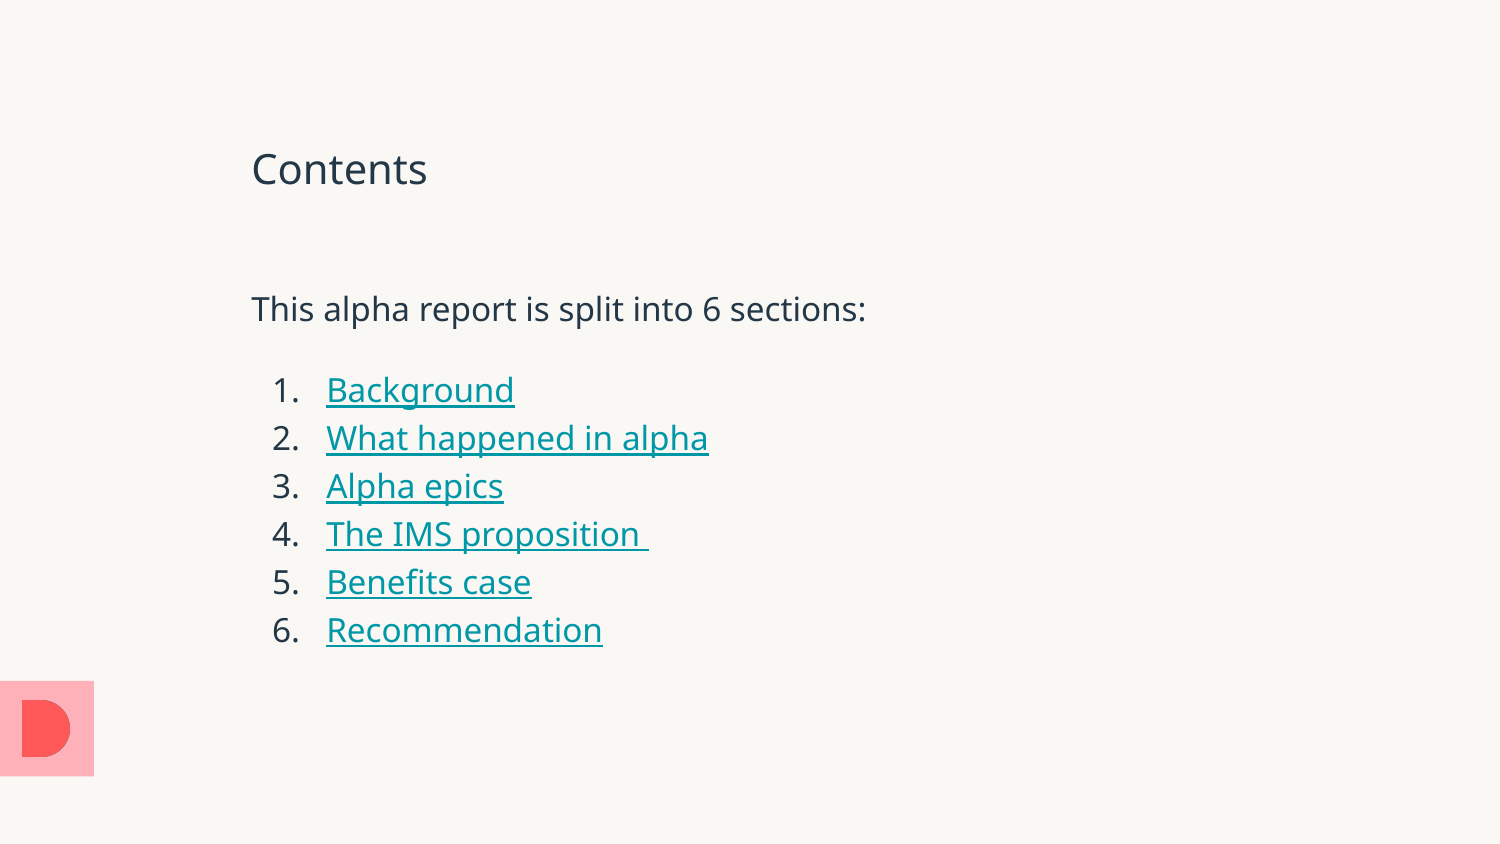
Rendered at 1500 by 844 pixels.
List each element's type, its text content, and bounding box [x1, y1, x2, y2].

picture [22, 700, 70, 757]
title Contents [236, 118, 1329, 238]
list This alpha report is split into 6 sections: Background What happened in alpha Alpha epics The IMS proposition Benefits case Recommendation [236, 265, 1329, 681]
